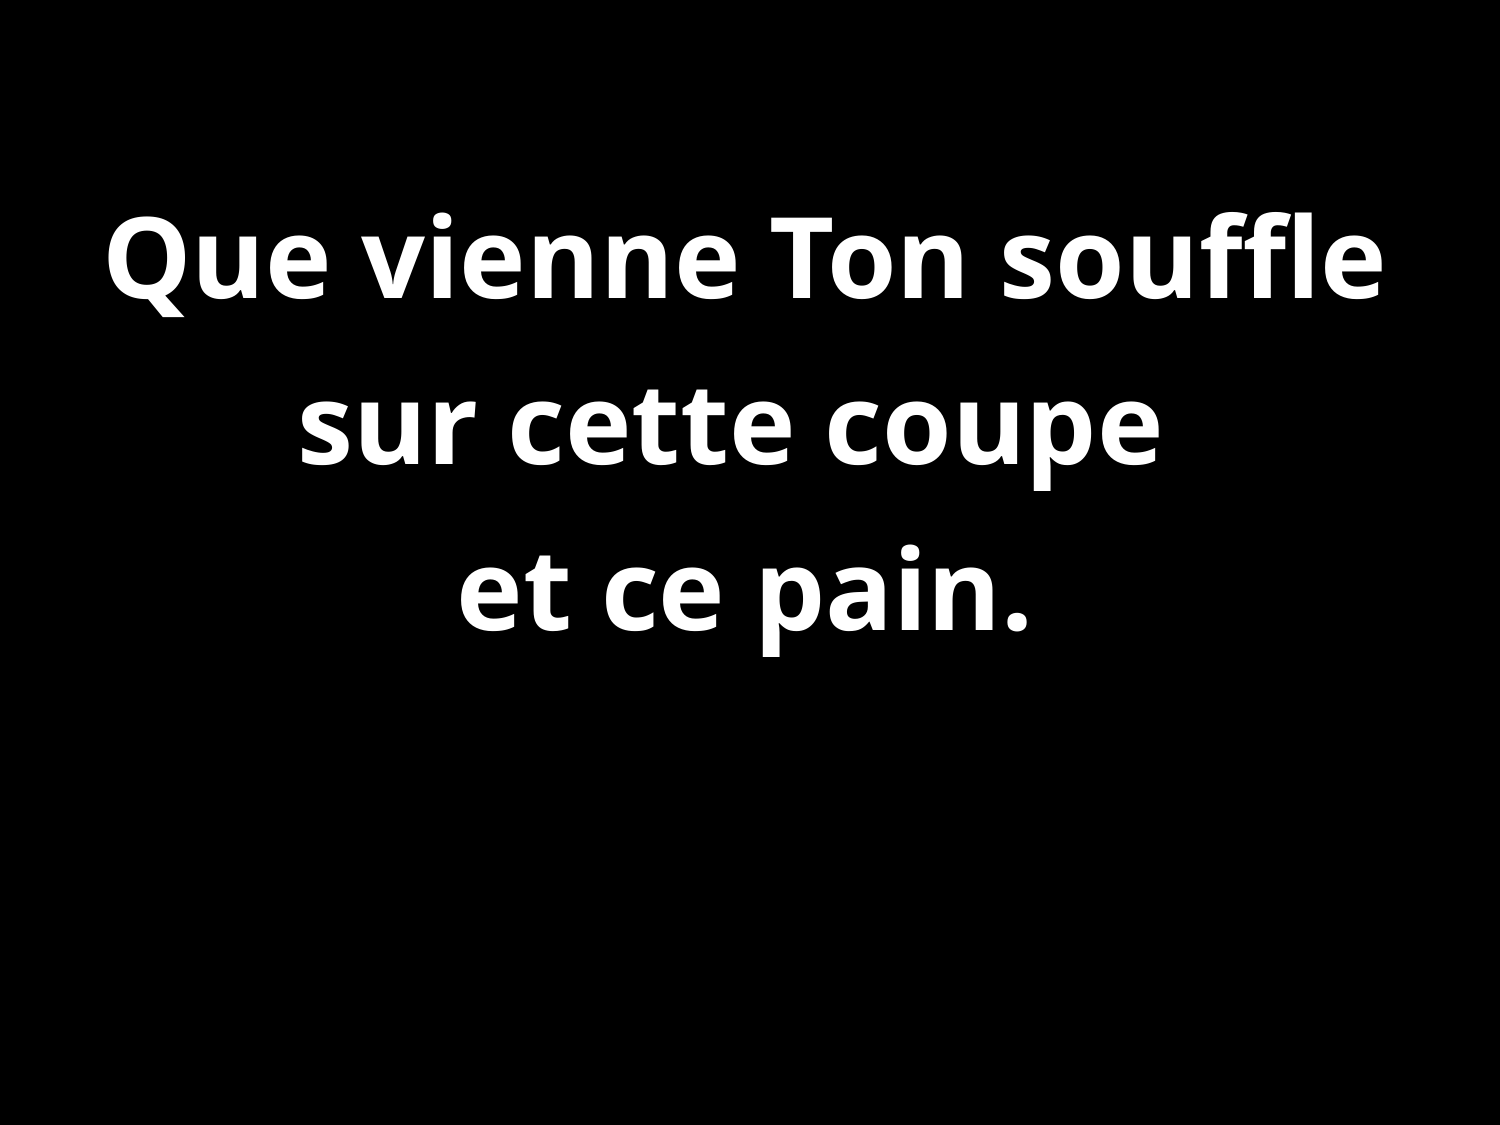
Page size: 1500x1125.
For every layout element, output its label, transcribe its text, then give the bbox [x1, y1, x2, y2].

list Que vienne Ton souffle sur cette coupe et ce pain. [2, 12, 1489, 1111]
